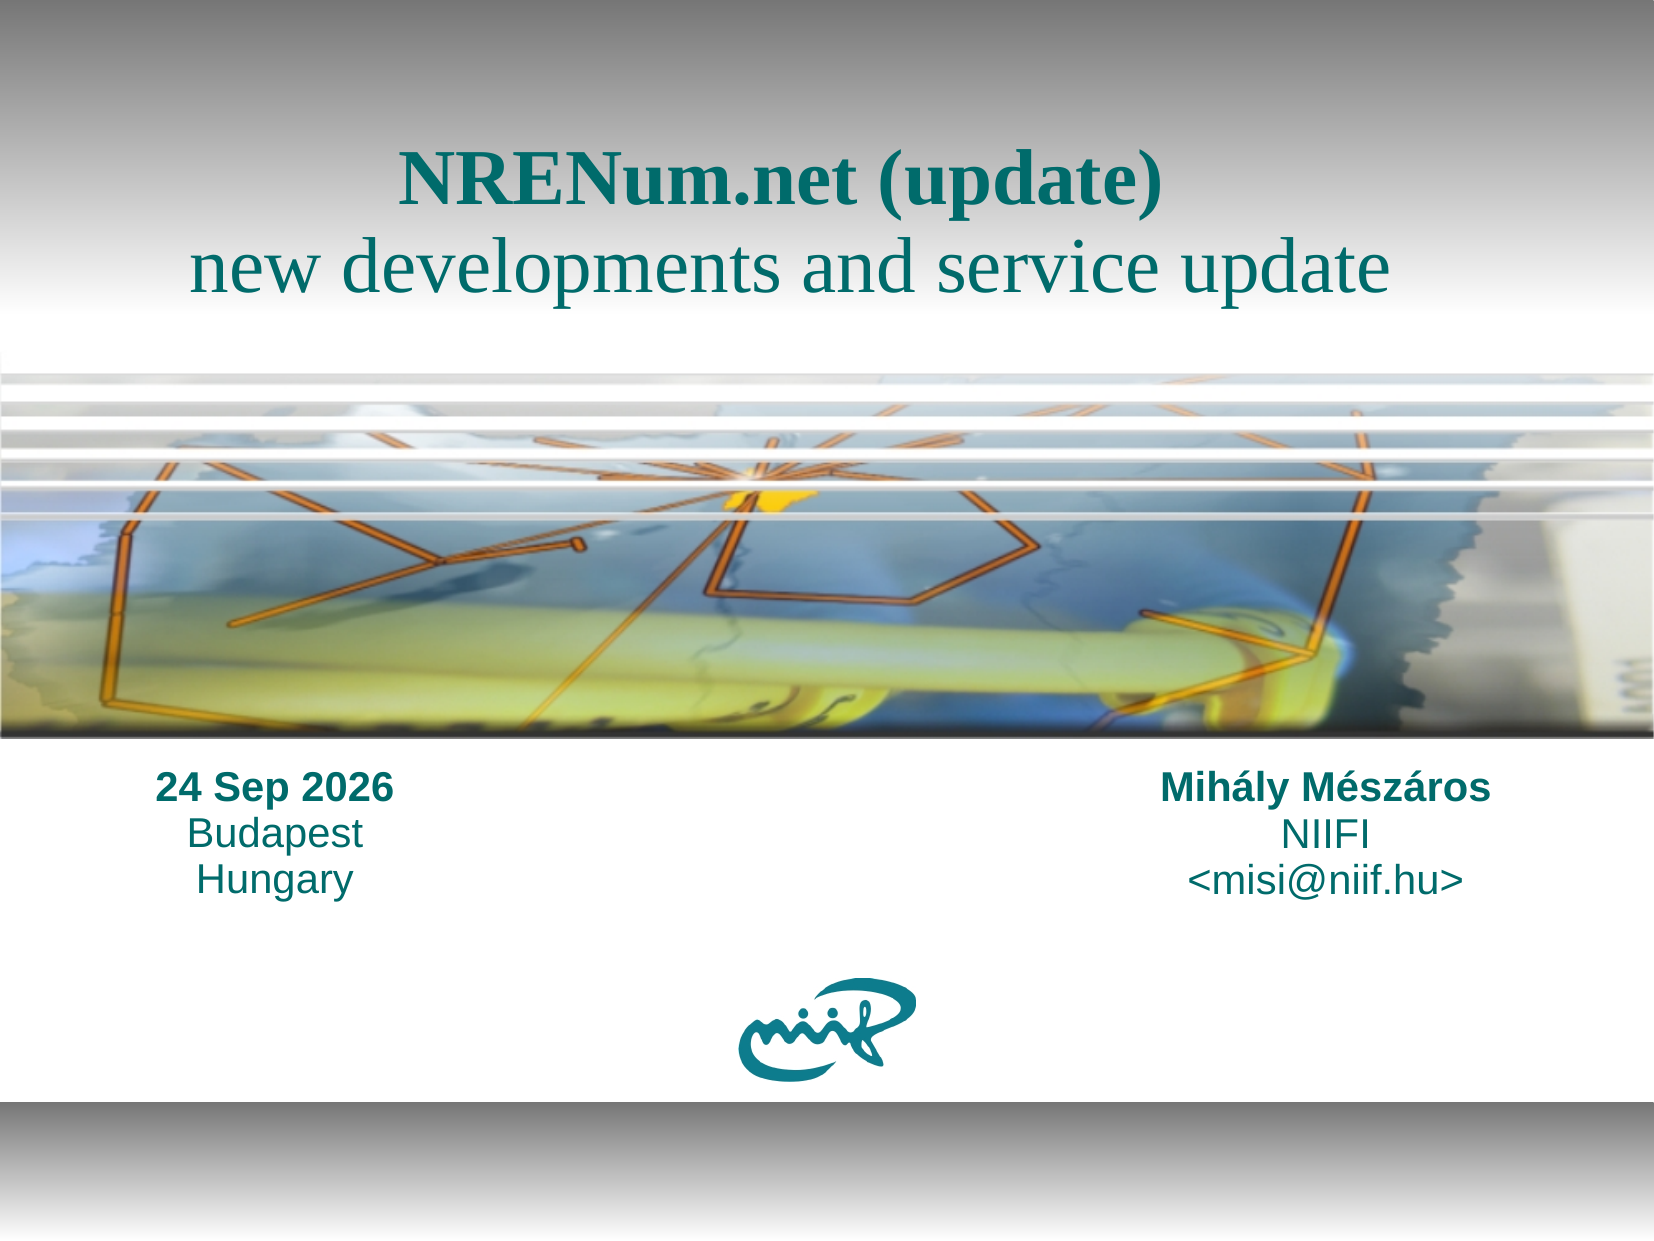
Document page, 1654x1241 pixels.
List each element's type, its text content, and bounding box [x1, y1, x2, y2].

text_box 27 Sep 2012 Budapest Hungary [140, 755, 410, 911]
picture [0, 349, 1654, 739]
title NRENum.net (update) new developments and service update [106, 88, 1477, 355]
picture [738, 978, 916, 1082]
subtitle Mihály Mészáros NIIFI <misi@niif.hu> [1057, 797, 1595, 945]
